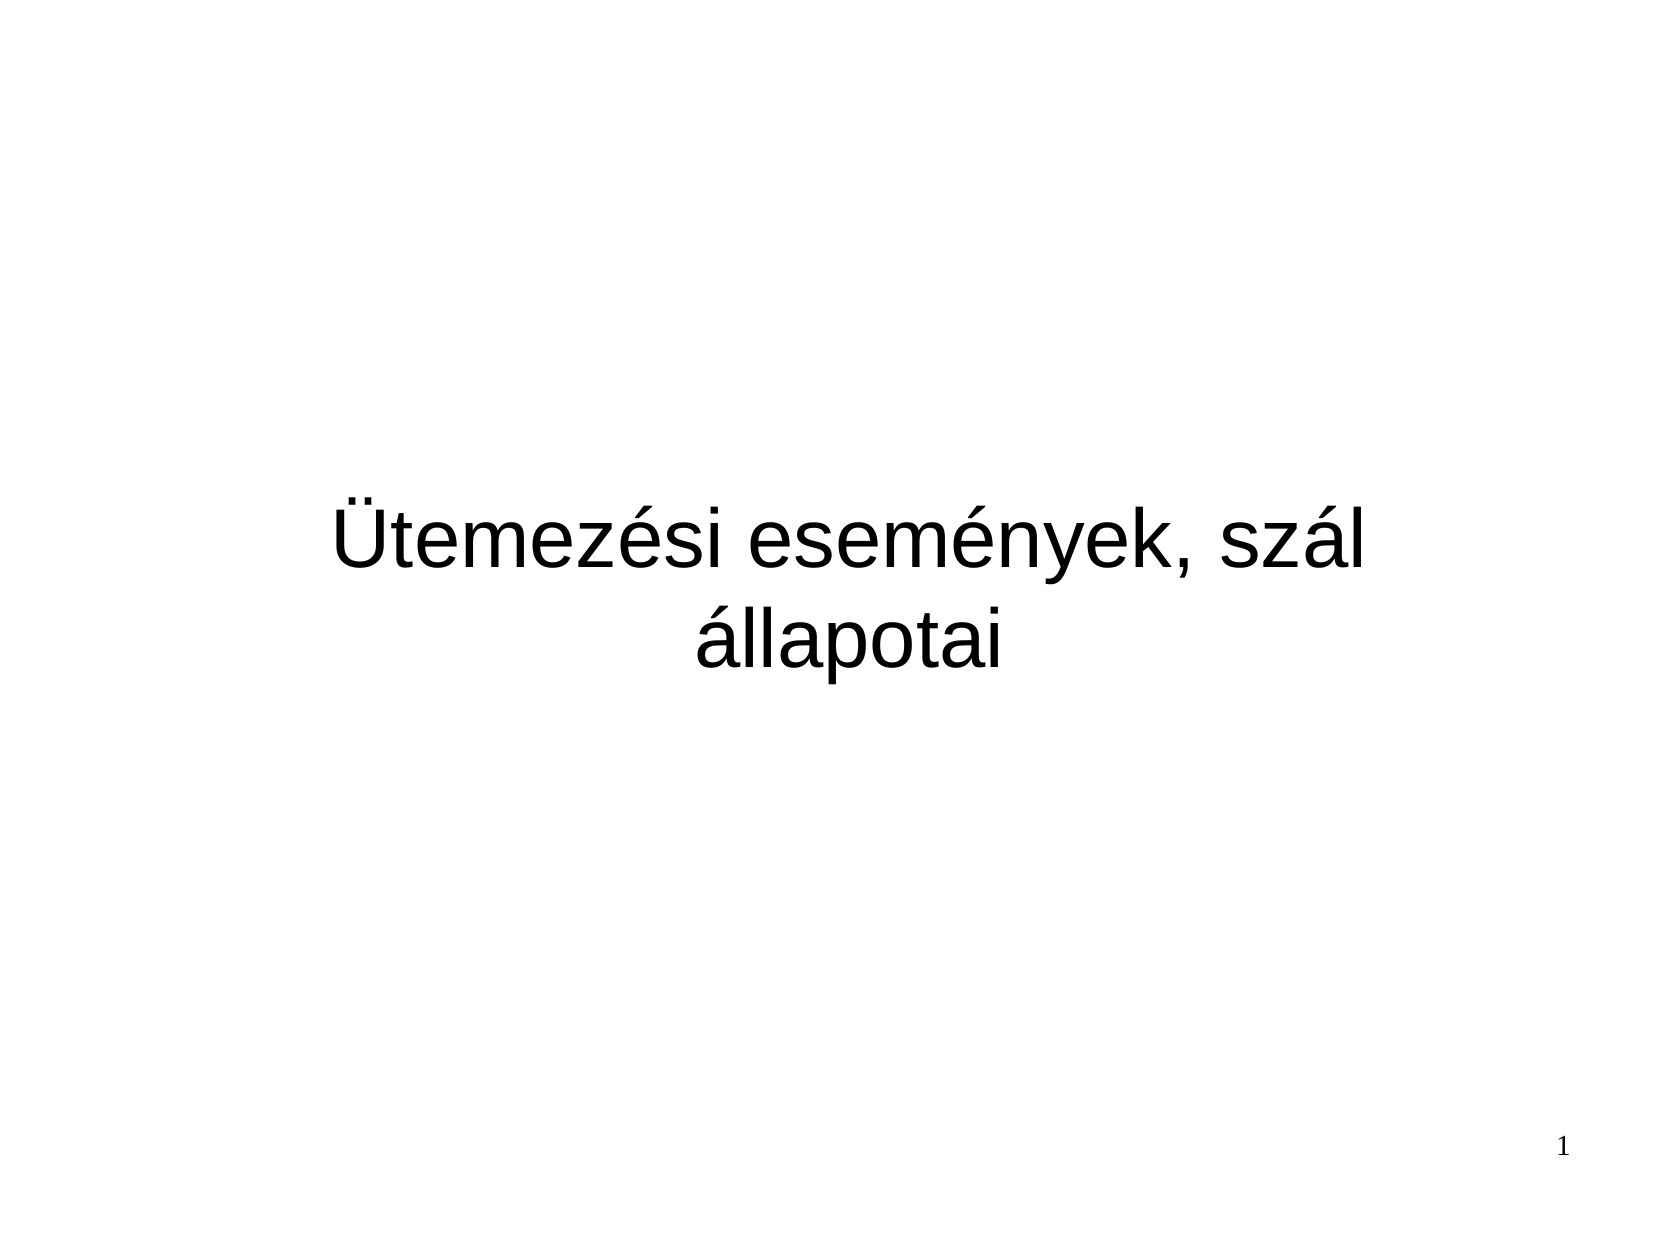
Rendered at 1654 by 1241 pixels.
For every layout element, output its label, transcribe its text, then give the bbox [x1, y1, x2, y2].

subtitle Ütemezési események, szál állapotai [162, 476, 1536, 616]
